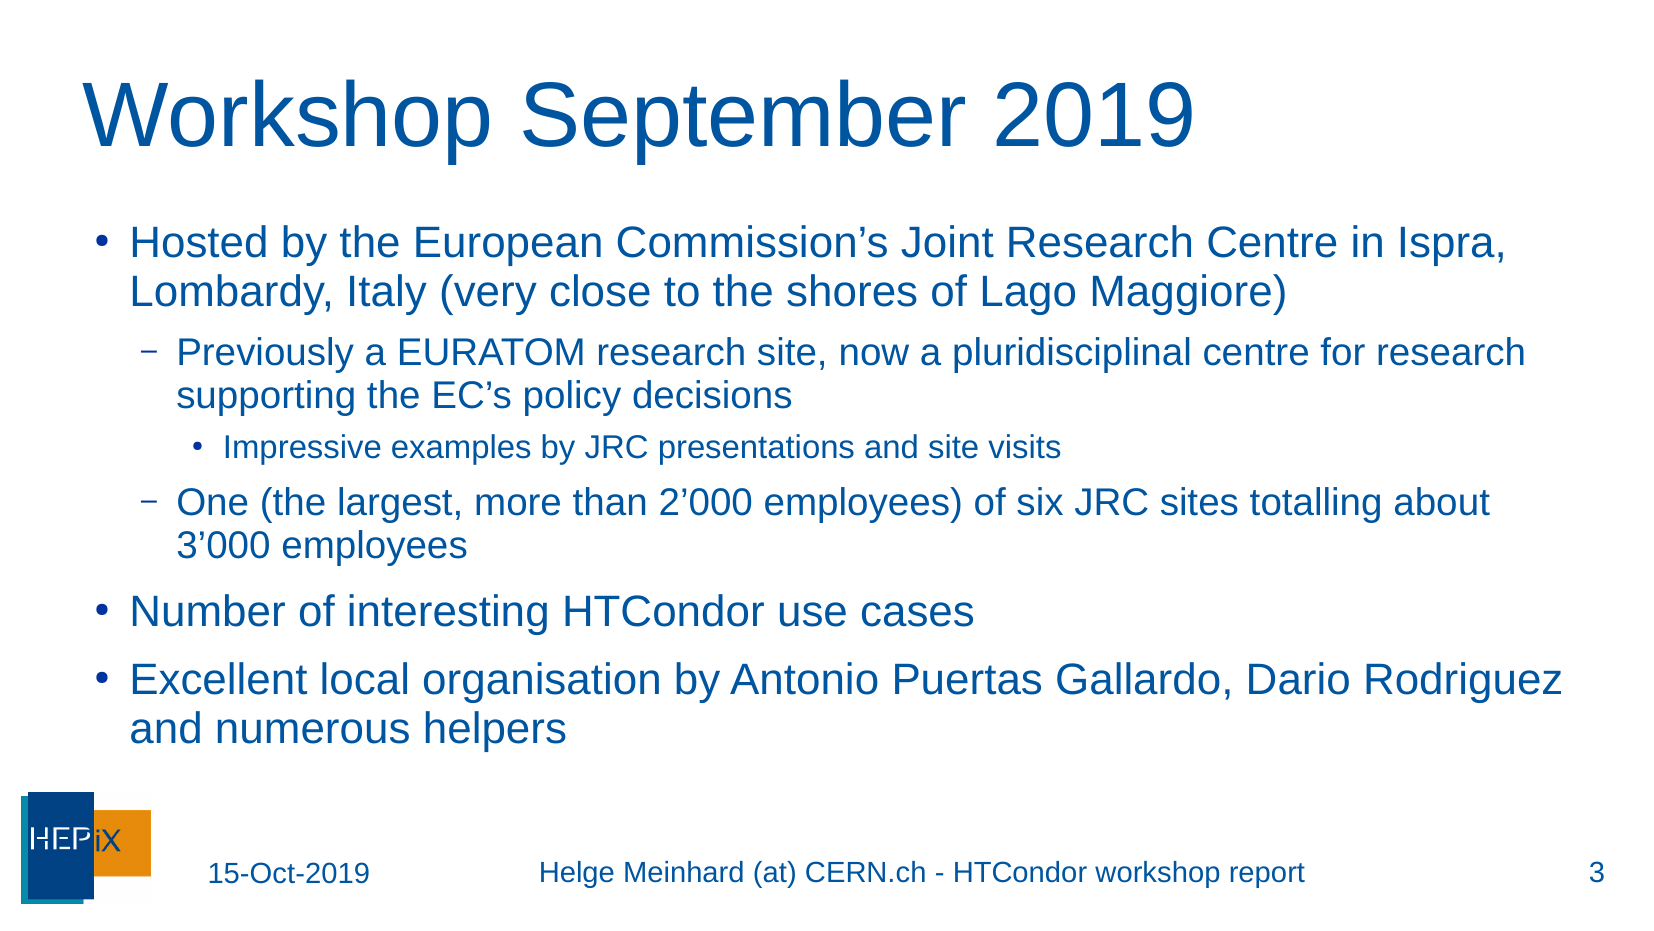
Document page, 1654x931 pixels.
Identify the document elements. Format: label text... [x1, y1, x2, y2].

picture [21, 792, 151, 904]
title Workshop September 2019 [82, 37, 1571, 193]
list Hosted by the European Commission’s Joint Research Centre in Ispra, Lombardy, Italy (very close to the shores of Lago Maggiore) Previously a EURATOM research site, now a pluridisciplinal centre for research supporting the EC’s policy decisions Impressive examples by JRC presentations and site visits One (the largest, more than 2’000 employees) of six JRC sites totalling about 3’000 employees Number of interesting HTCondor use cases Excellent local organisation by Antonio Puertas Gallardo, Dario Rodriguez and numerous helpers [82, 217, 1571, 757]
